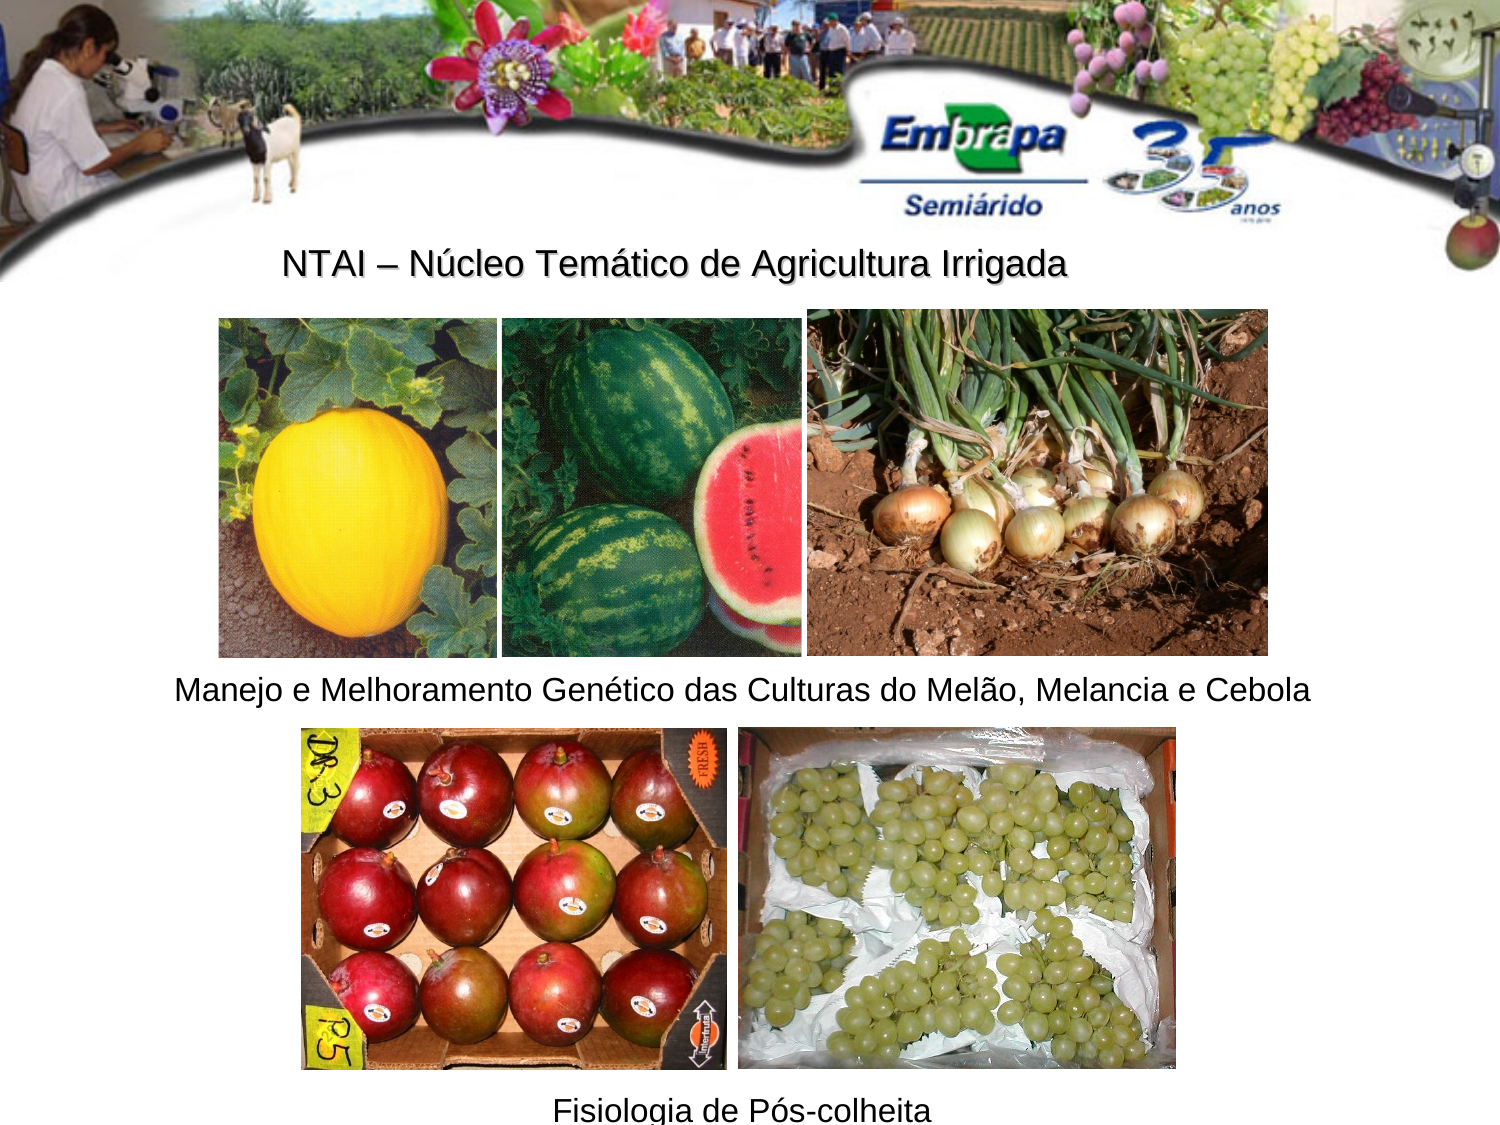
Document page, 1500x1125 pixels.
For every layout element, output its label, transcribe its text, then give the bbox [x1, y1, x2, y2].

text_box Manejo e Melhoramento Genético das Culturas do Melão, Melancia e Cebola [159, 660, 1377, 717]
picture [301, 728, 727, 1070]
picture [0, 0, 1500, 282]
picture [218, 318, 497, 658]
picture [807, 309, 1268, 656]
picture [501, 318, 802, 657]
picture [738, 727, 1176, 1069]
text_box NTAI – Núcleo Temático de Agricultura Irrigada [266, 231, 1083, 293]
text_box Fisiologia de Pós-colheita [537, 1081, 951, 1125]
